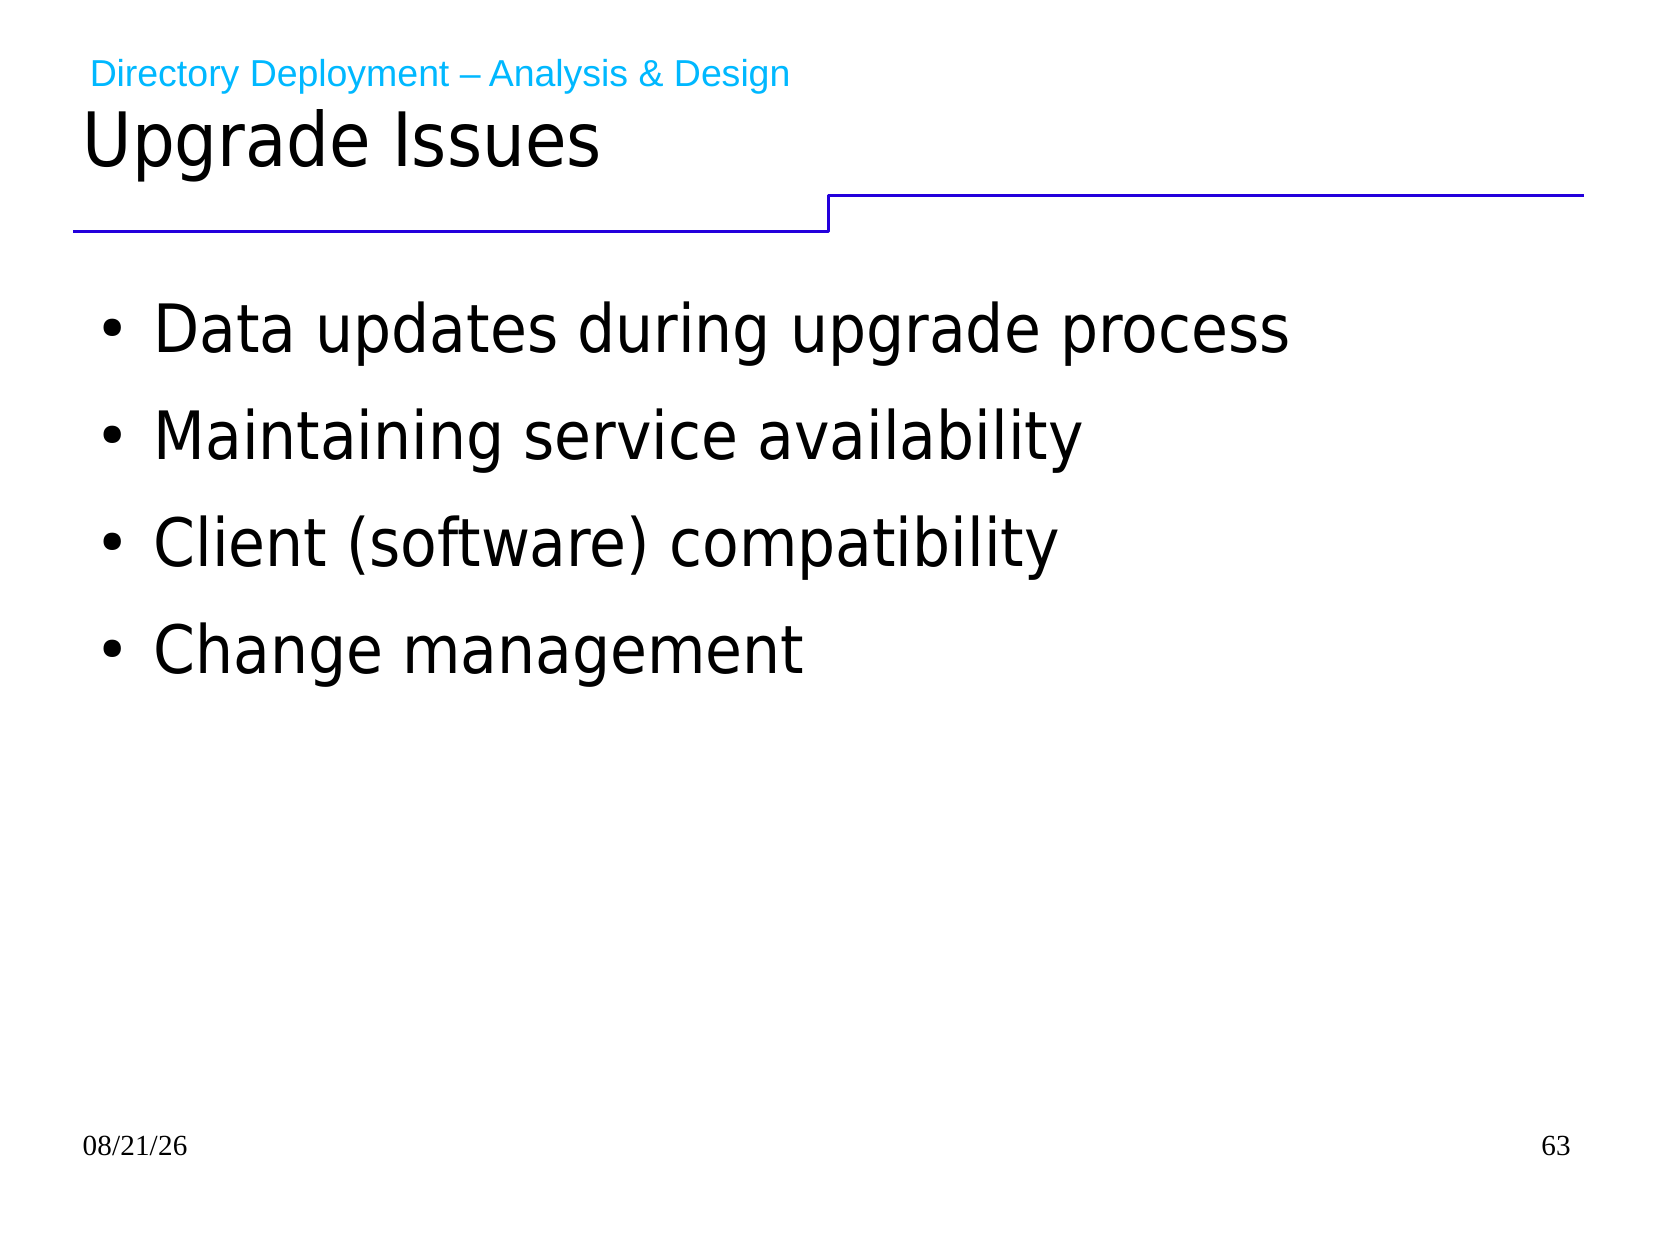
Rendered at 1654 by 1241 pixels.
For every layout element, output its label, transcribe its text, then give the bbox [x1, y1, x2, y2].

title Upgrade Issues [82, 49, 1571, 232]
list Data updates during upgrade process Maintaining service availability Client (software) compatibility Change management [82, 290, 1571, 1109]
text_box Directory Deployment – Analysis & Design [75, 45, 901, 103]
